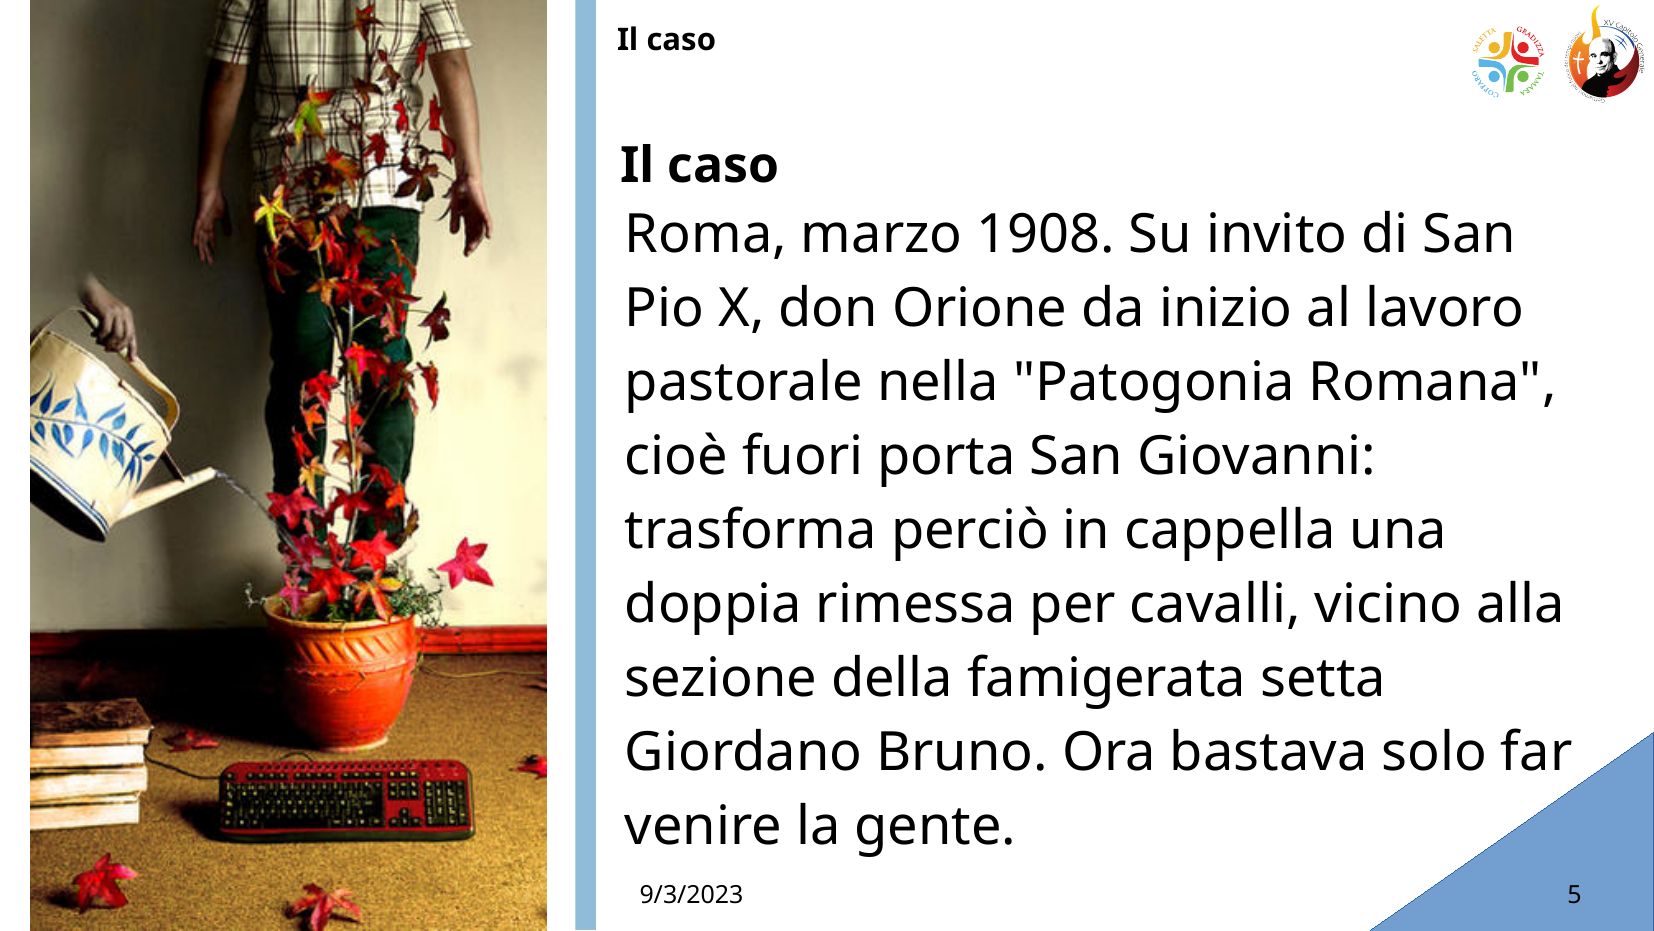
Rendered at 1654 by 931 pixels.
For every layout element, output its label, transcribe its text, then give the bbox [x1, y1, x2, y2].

picture [30, 0, 547, 931]
title Il caso [620, 129, 1617, 201]
picture [1563, 4, 1646, 103]
text_box Il caso [602, 9, 1335, 63]
subtitle Roma, marzo 1908. Su invito di San Pio X, don Orione da inizio al lavoro pastorale nella "Patogonia Romana", cioè fuori porta San Giovanni: trasforma perciò in cappella una doppia rimessa per cavalli, vicino alla sezione della famigerata setta Giordano Bruno. Ora bastava solo far venire la gente. [624, 201, 1602, 859]
